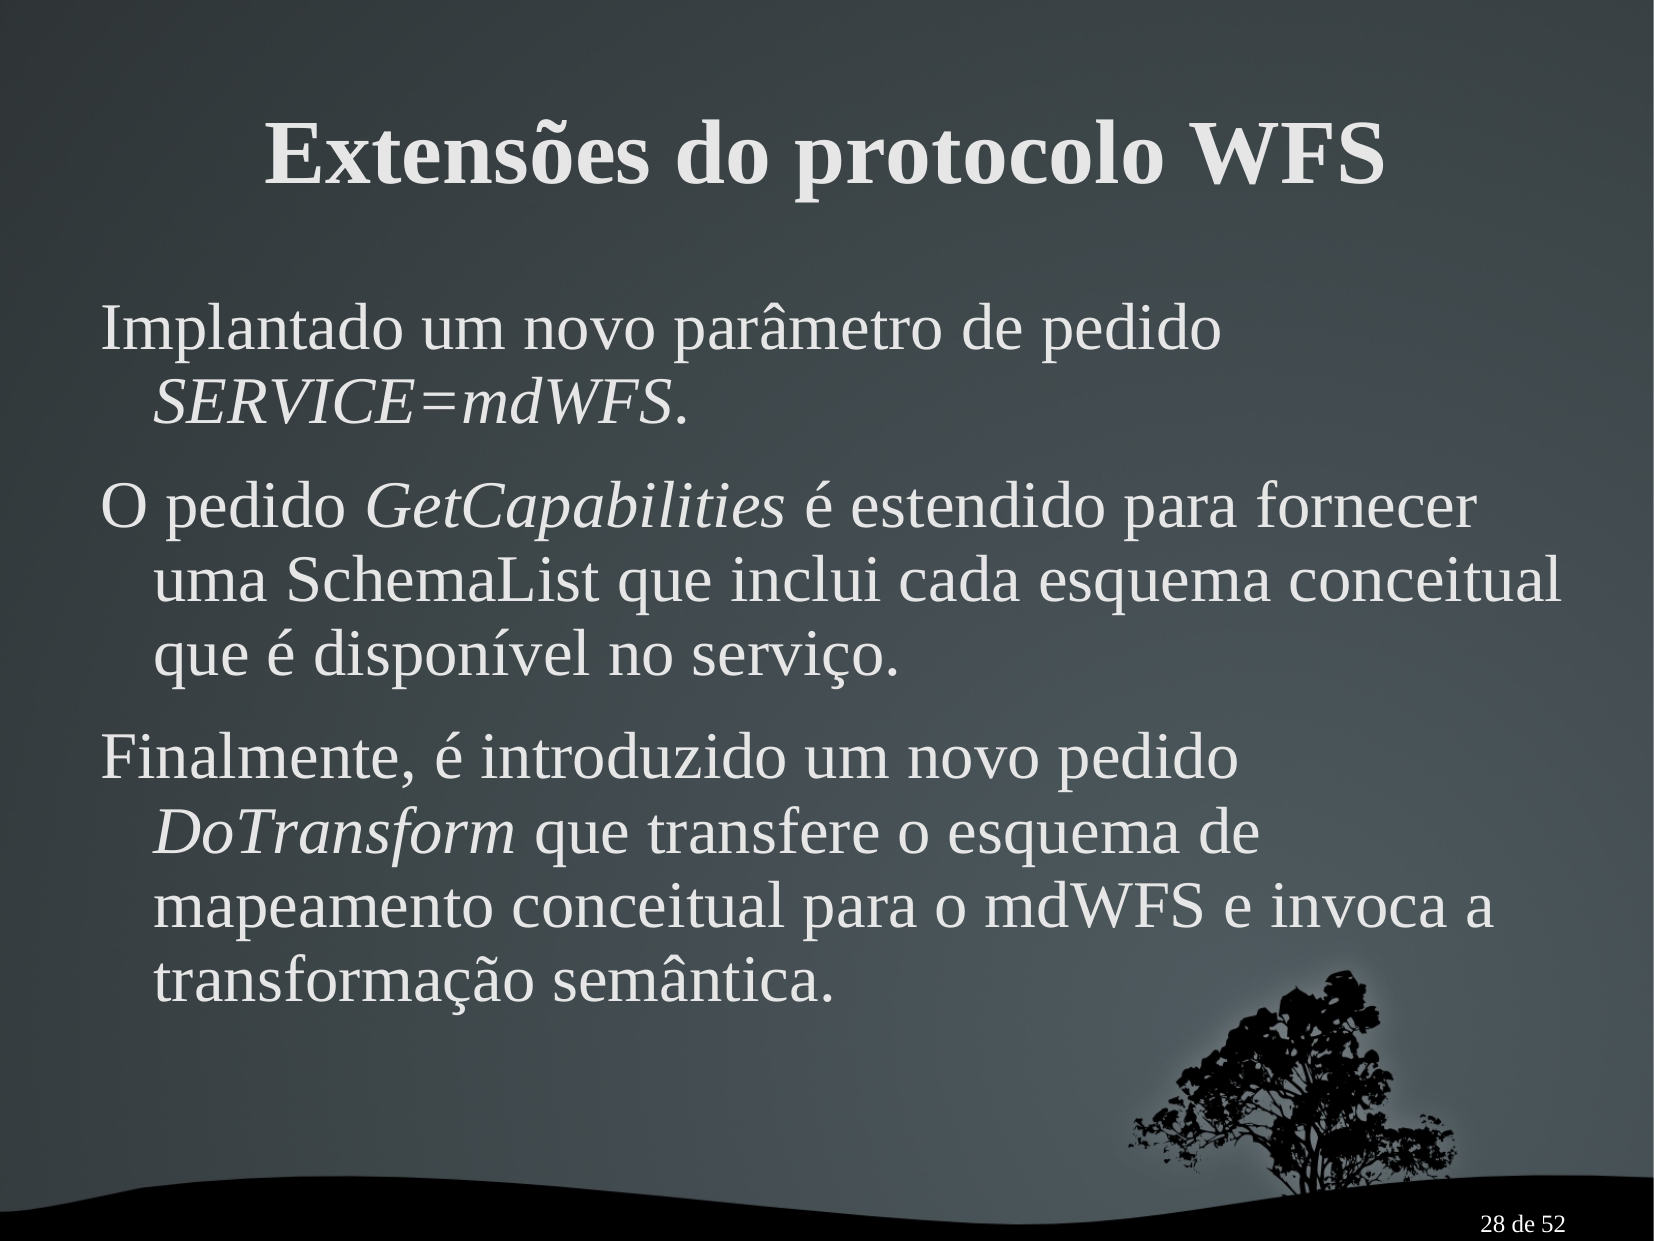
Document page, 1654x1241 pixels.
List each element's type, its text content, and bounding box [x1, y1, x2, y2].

list Implantado um novo parâmetro de pedido SERVICE=mdWFS. O pedido GetCapabilities é estendido para fornecer uma SchemaList que inclui cada esquema conceitual que é disponível no serviço. Finalmente, é introduzido um novo pedido DoTransform que transfere o esquema de mapeamento conceitual para o mdWFS e invoca a transformação semântica. [82, 290, 1571, 1109]
title Extensões do protocolo WFS [82, 49, 1571, 257]
picture [0, 0, 1654, 1241]
